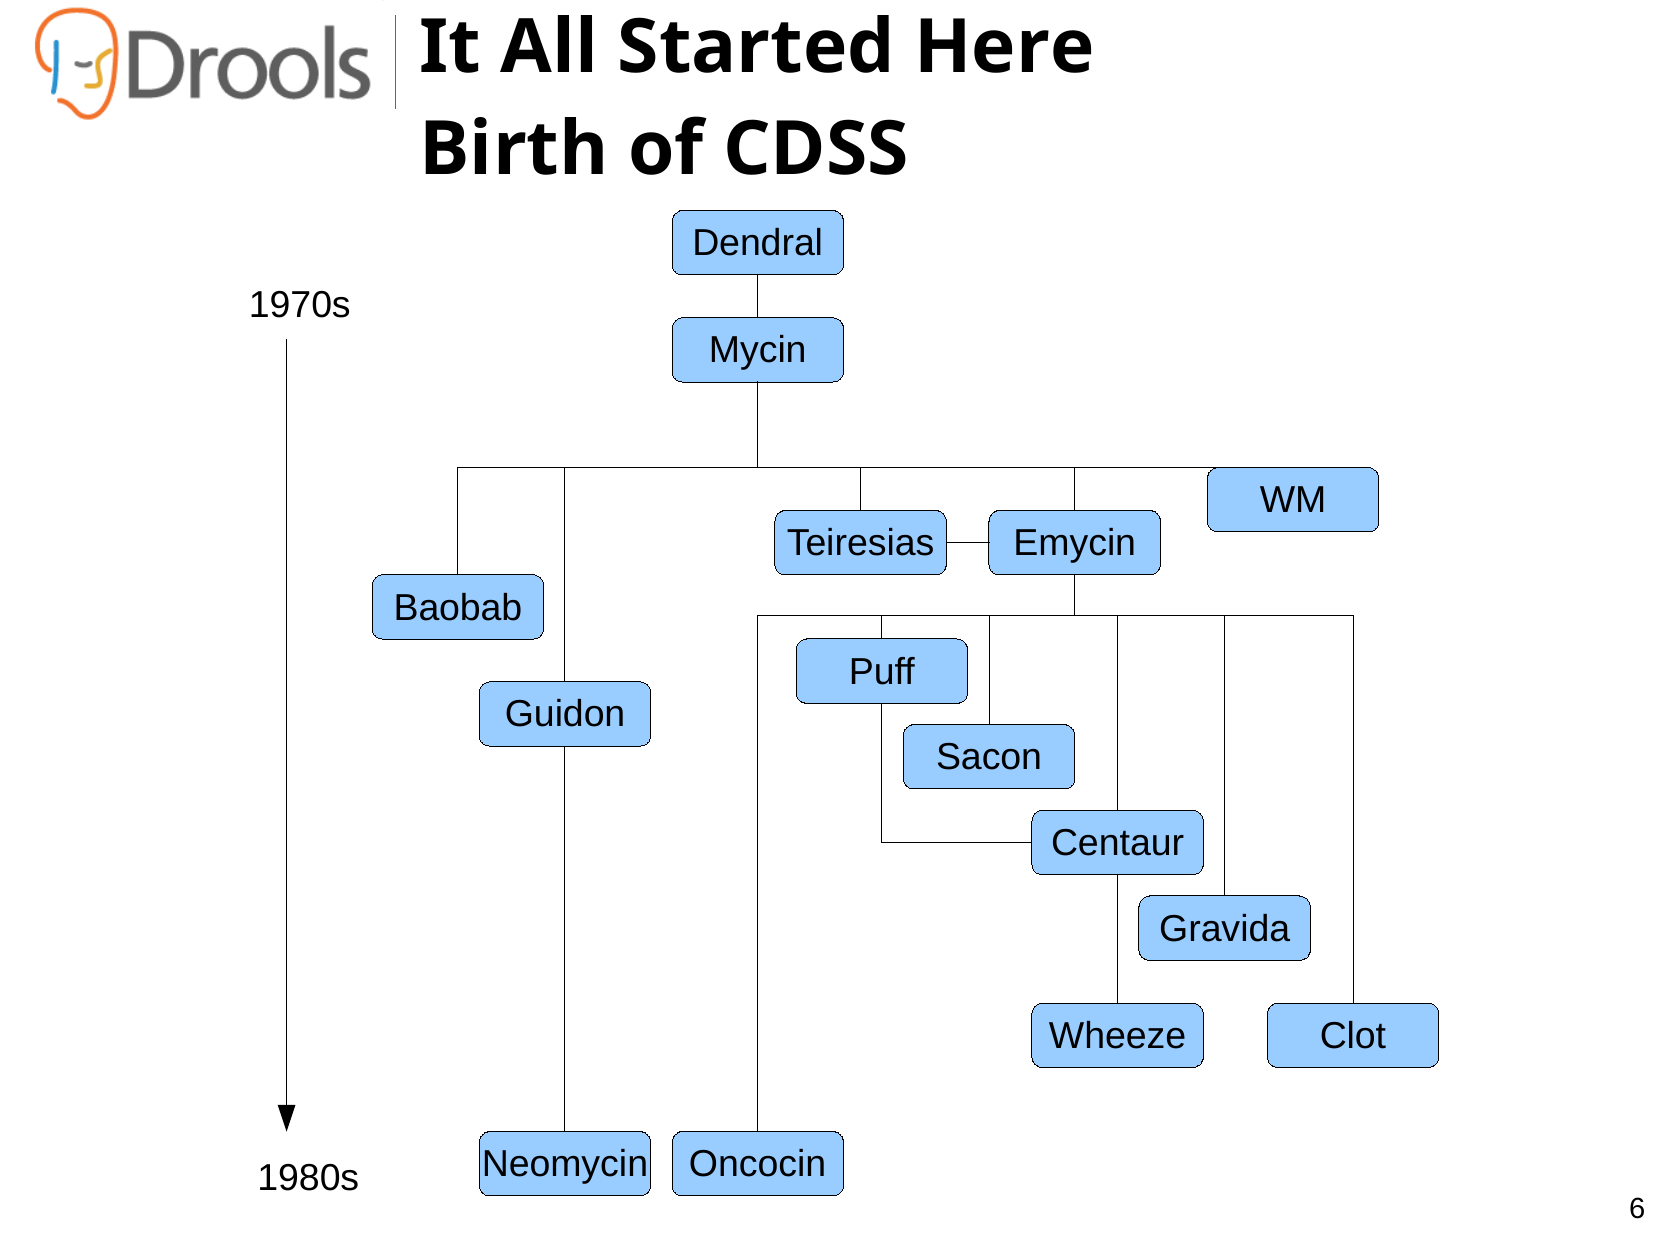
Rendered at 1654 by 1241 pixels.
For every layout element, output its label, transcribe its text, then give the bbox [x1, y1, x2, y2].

text_box WM [1207, 467, 1379, 532]
title It All Started Here Birth of CDSS [419, 0, 1466, 201]
picture [29, 0, 384, 126]
text_box Emycin [988, 510, 1161, 575]
text_box Neomycin [479, 1131, 651, 1196]
text_box 1970s [234, 276, 366, 334]
text_box Dendral [672, 210, 844, 275]
text_box 1980s [242, 1148, 375, 1206]
text_box Wheeze [1031, 1003, 1204, 1068]
text_box Oncocin [672, 1131, 844, 1196]
text_box Sacon [903, 724, 1075, 789]
text_box Teiresias [774, 510, 947, 575]
text_box Mycin [672, 317, 844, 383]
text_box Centaur [1031, 810, 1204, 875]
text_box Guidon [479, 681, 651, 747]
text_box Baobab [372, 574, 544, 640]
text_box Gravida [1138, 895, 1311, 961]
text_box Puff [796, 638, 968, 704]
text_box Clot [1267, 1003, 1439, 1068]
